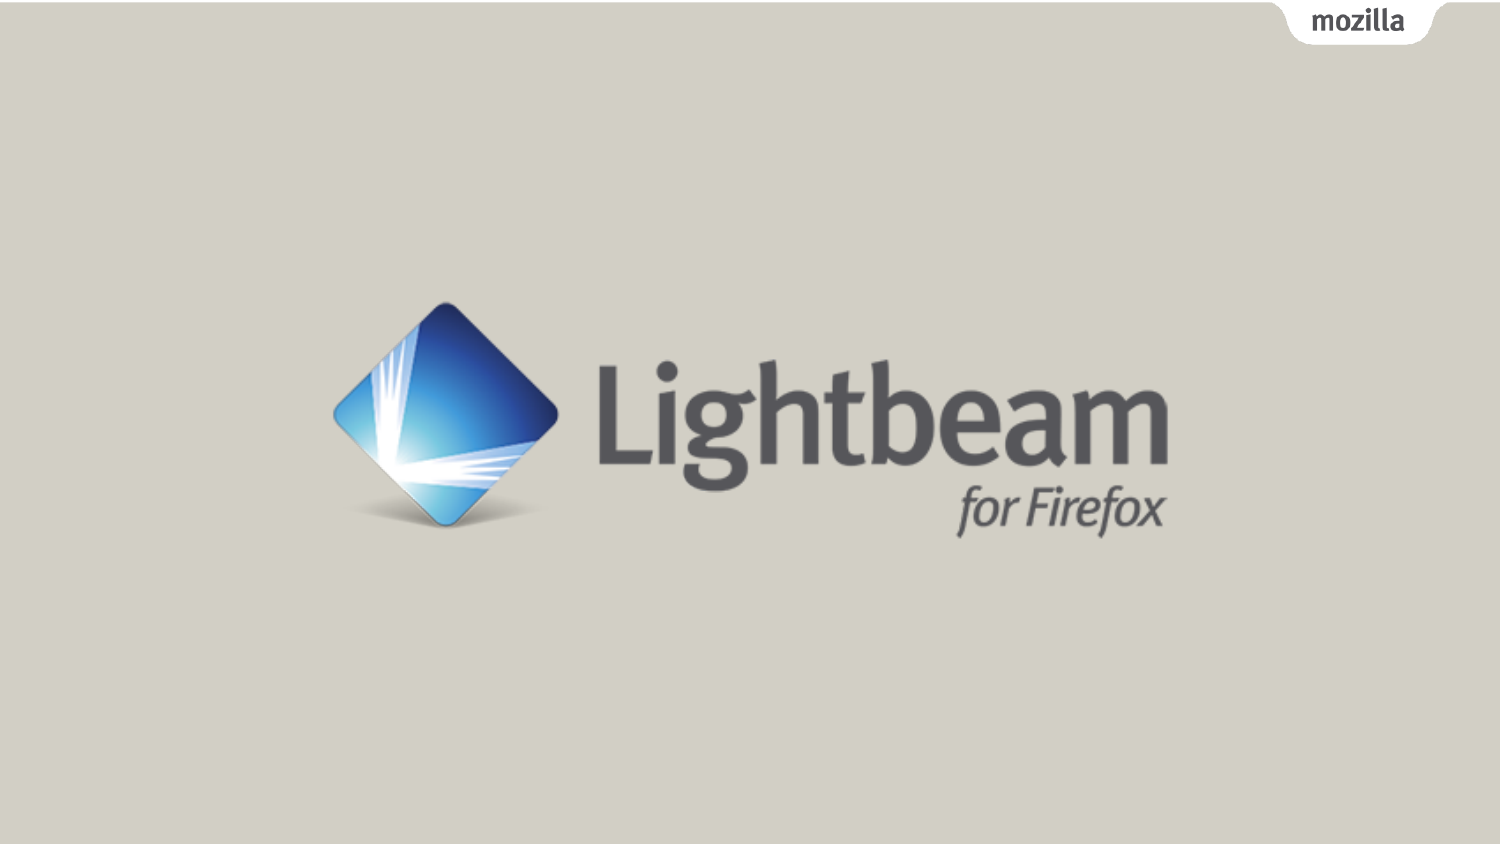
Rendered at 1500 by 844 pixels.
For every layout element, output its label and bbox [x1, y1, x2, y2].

picture [309, 284, 1191, 560]
